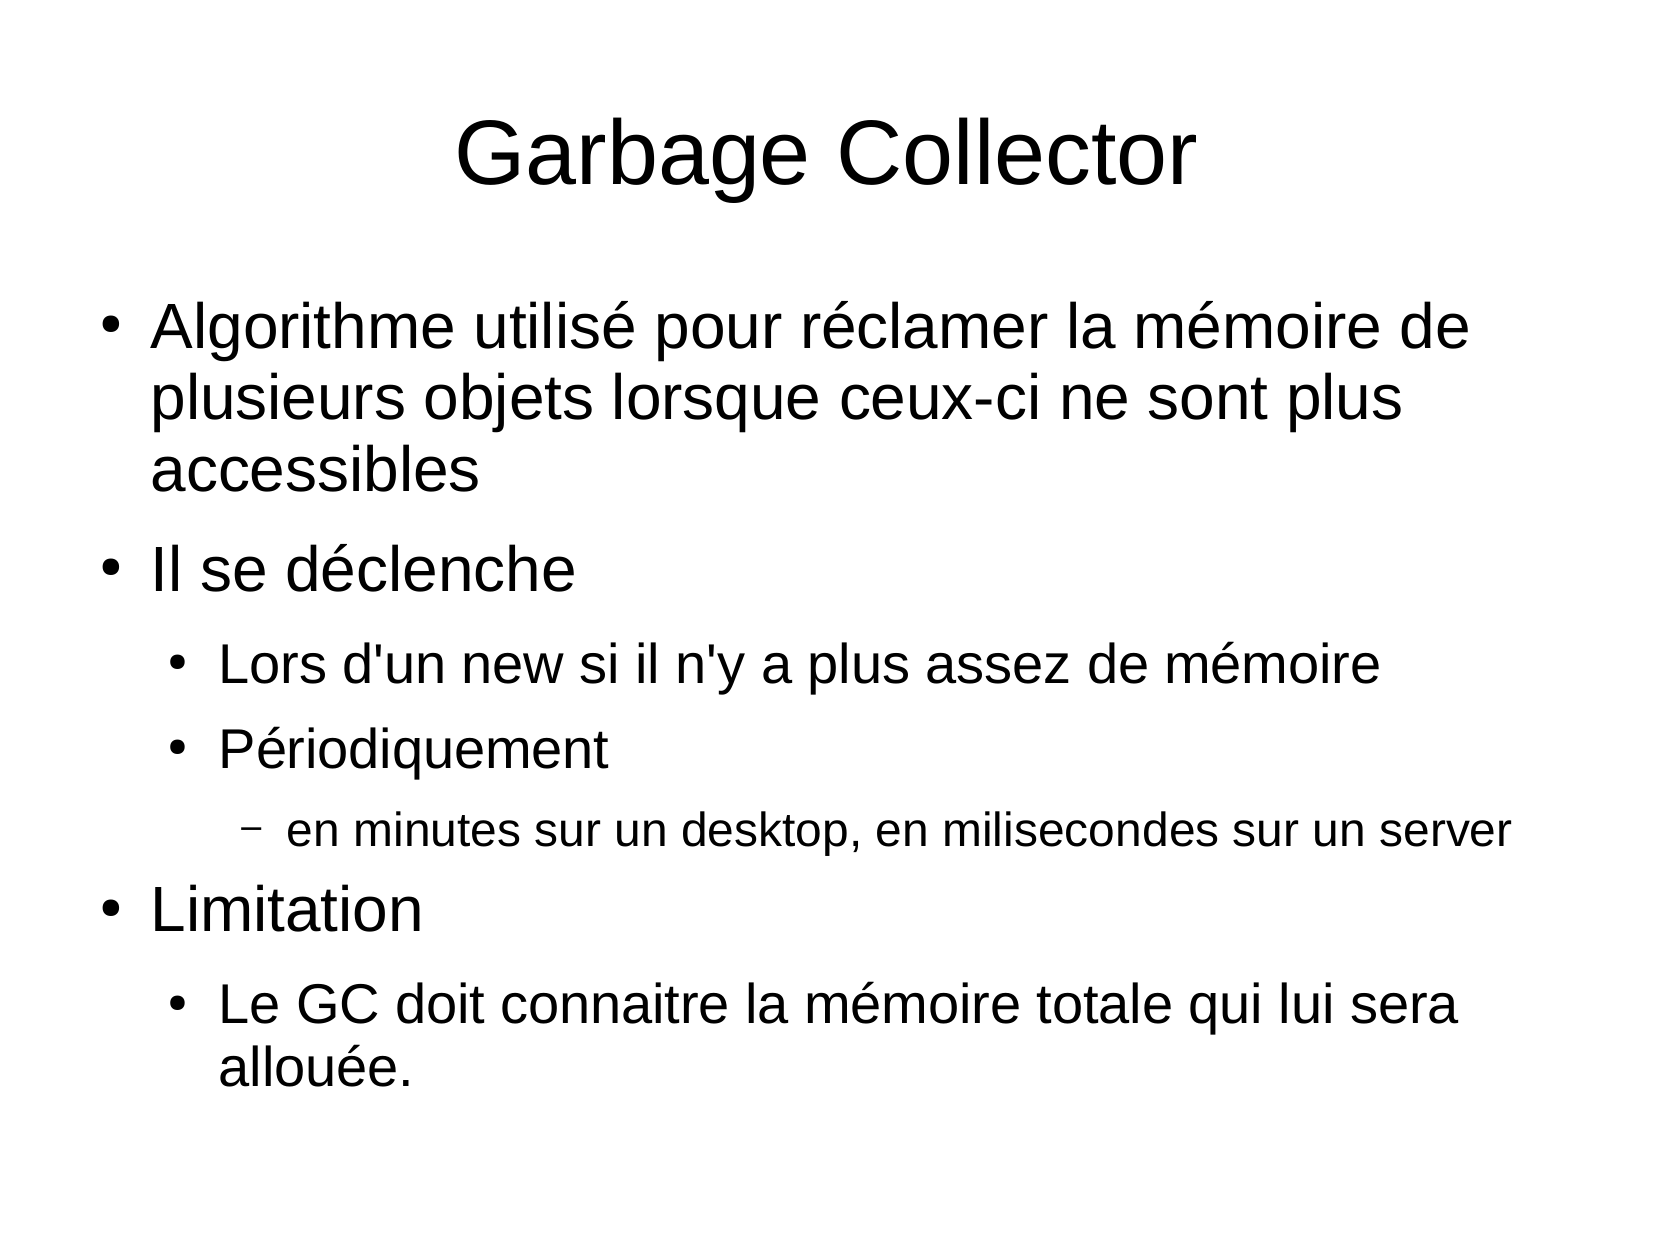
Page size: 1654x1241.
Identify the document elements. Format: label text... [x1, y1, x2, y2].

title Garbage Collector [82, 49, 1571, 257]
list Algorithme utilisé pour réclamer la mémoire de plusieurs objets lorsque ceux-ci ne sont plus accessibles Il se déclenche Lors d'un new si il n'y a plus assez de mémoire Périodiquement en minutes sur un desktop, en milisecondes sur un server Limitation Le GC doit connaitre la mémoire totale qui lui sera allouée. [82, 290, 1571, 1109]
